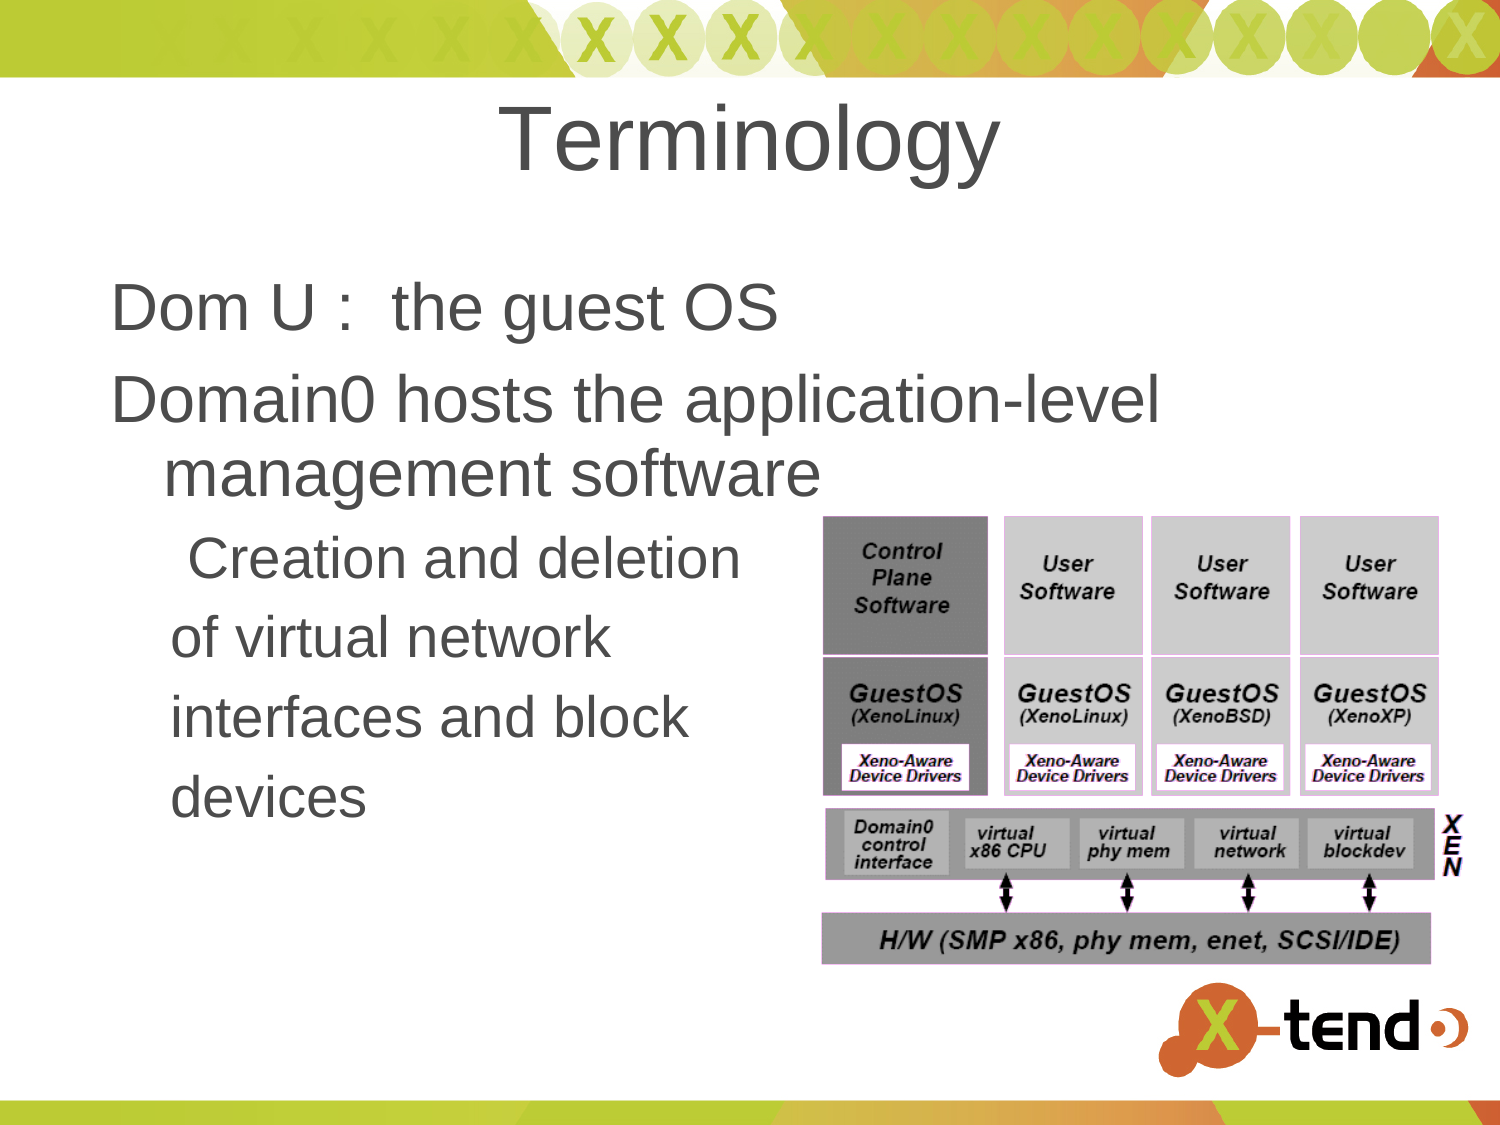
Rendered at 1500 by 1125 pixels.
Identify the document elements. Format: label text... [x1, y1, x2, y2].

title Terminology [75, 45, 1426, 233]
picture [0, 0, 1500, 1125]
list Dom U : the guest OS Domain0 hosts the application-level management software Creation and deletion of virtual network interfaces and block devices [78, 262, 1476, 1113]
